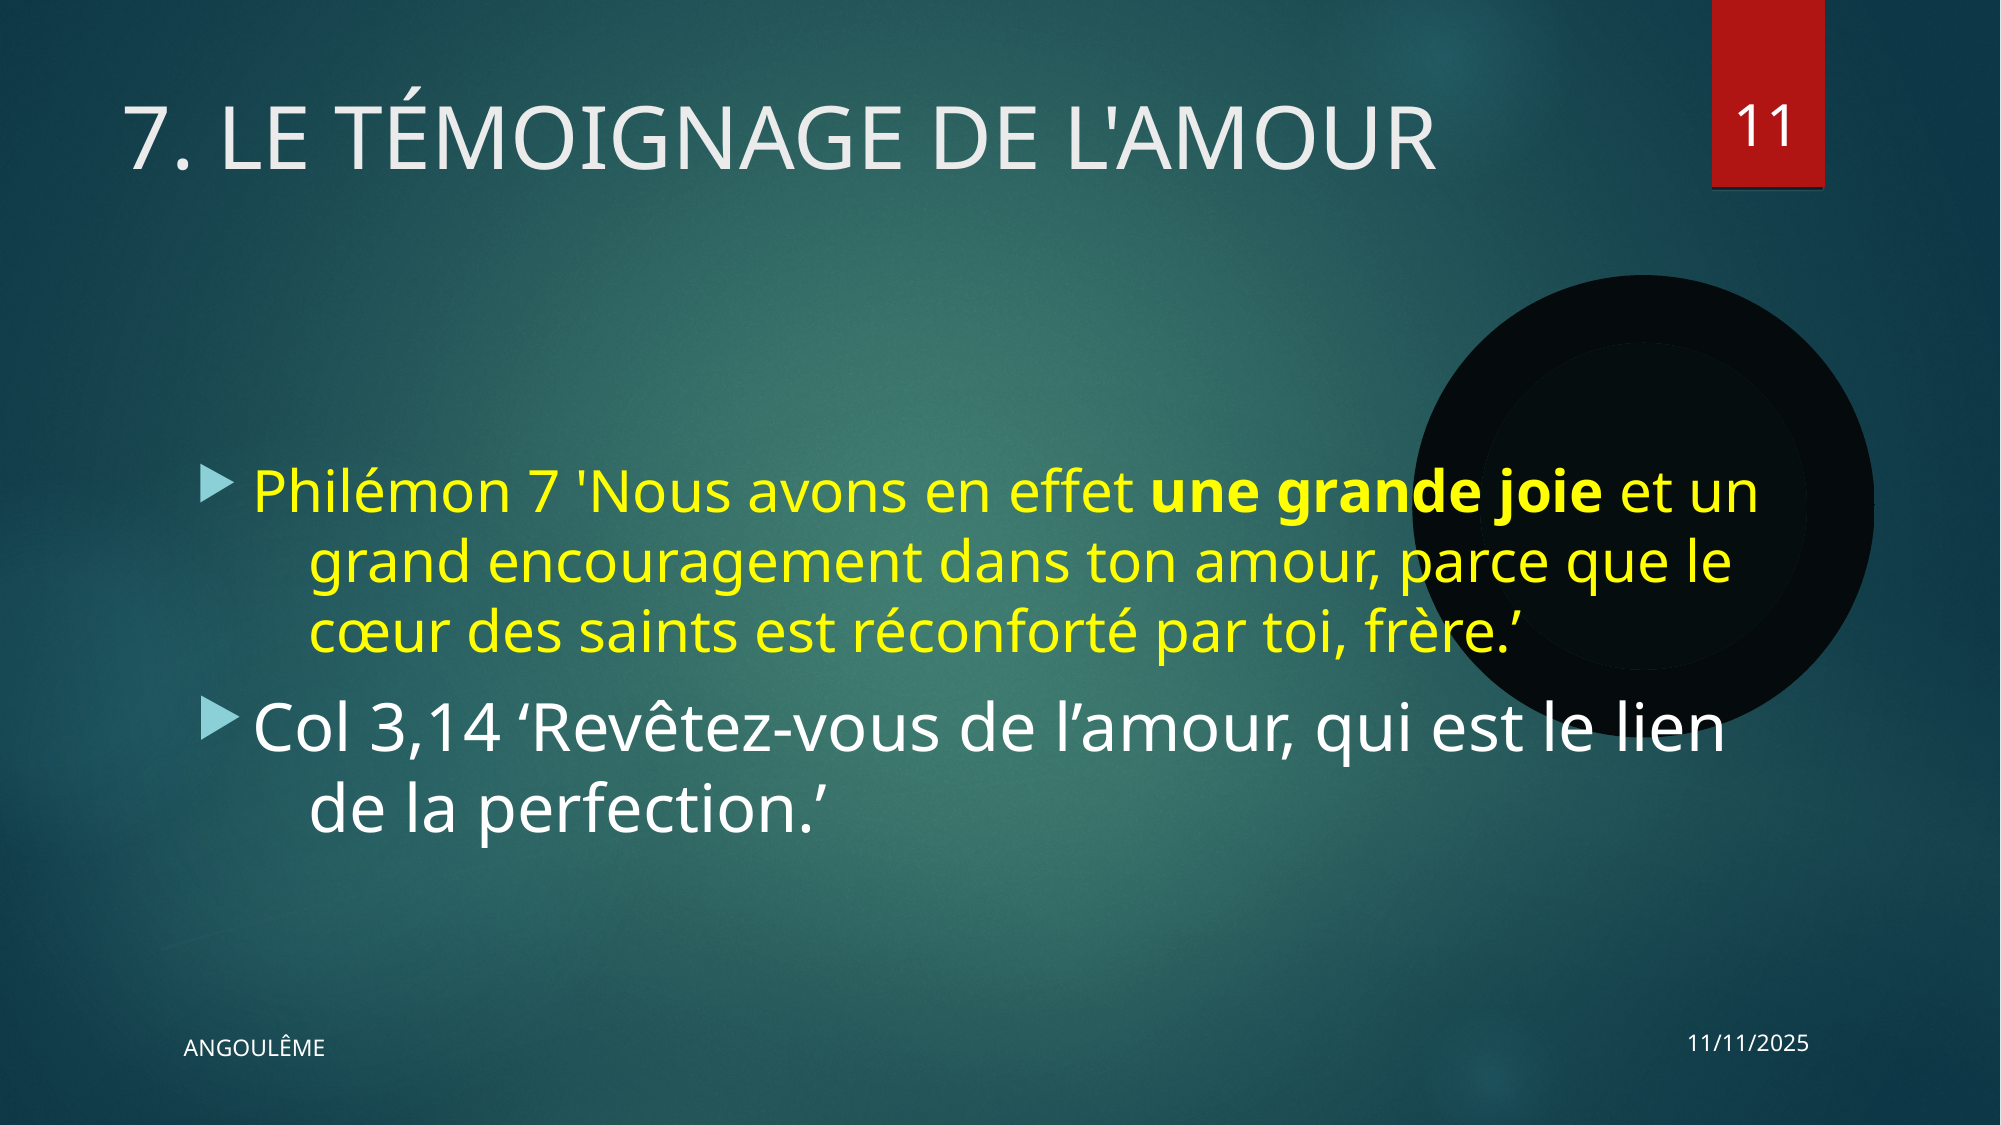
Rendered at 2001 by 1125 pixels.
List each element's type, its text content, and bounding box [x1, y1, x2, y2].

text_box [1698, 48, 1836, 175]
list Philémon 7 'Nous avons en effet une grande joie et un grand encouragement dans ton amour, parce que le cœur des saints est réconforté par toi, frère.’ Col 3,14 ‘Revêtez-vous de l’amour, qui est le lien de la perfection.’ [181, 447, 1817, 1026]
title 7. LE TÉMOIGNAGE DE L'AMOUR [106, 74, 1649, 305]
text_box 11/11/2025 [1671, 1021, 1835, 1072]
text_box ANGOULÊME [168, 1025, 364, 1076]
